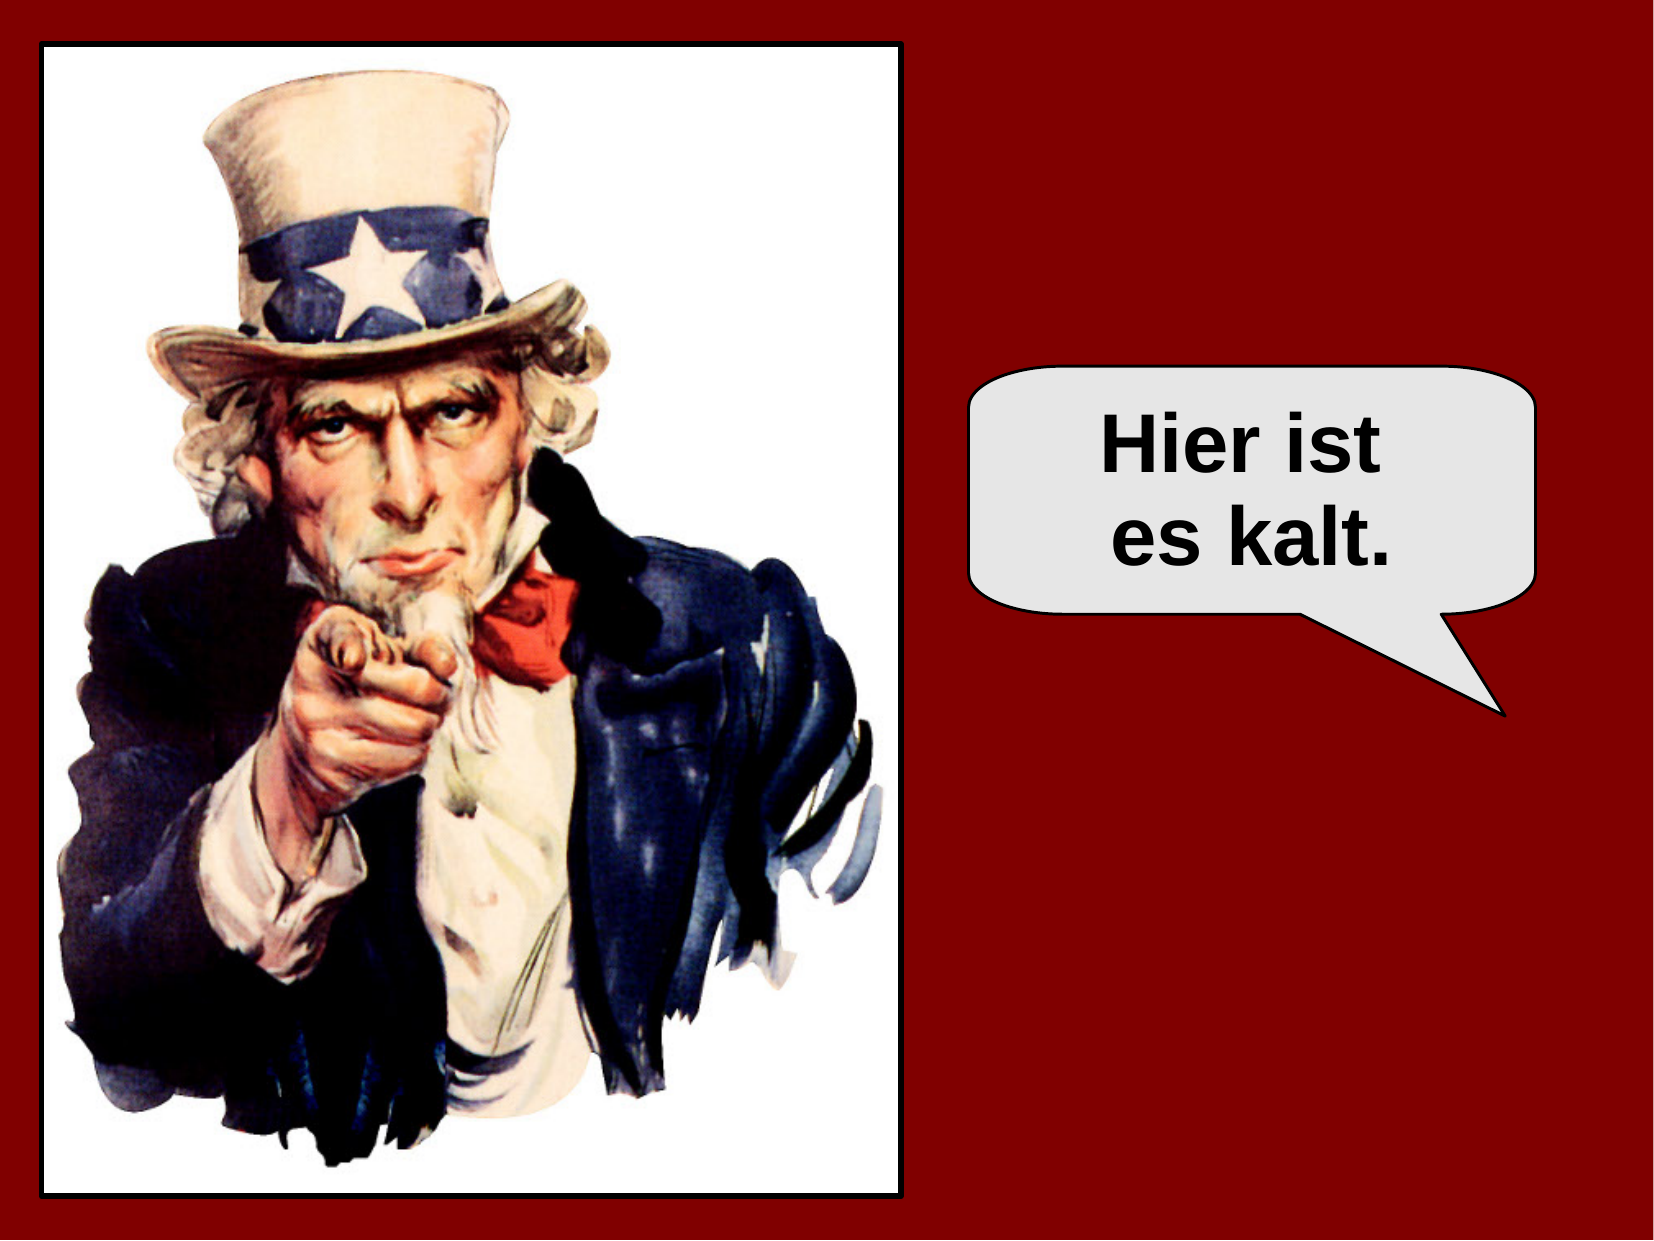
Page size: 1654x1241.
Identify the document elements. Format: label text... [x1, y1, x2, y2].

text_box [978, 366, 1526, 389]
text_box [1530, 393, 1536, 587]
picture [44, 46, 898, 1194]
text_box Hier ist es kalt. [974, 389, 1530, 600]
text_box [968, 393, 974, 587]
text_box [991, 600, 1513, 717]
